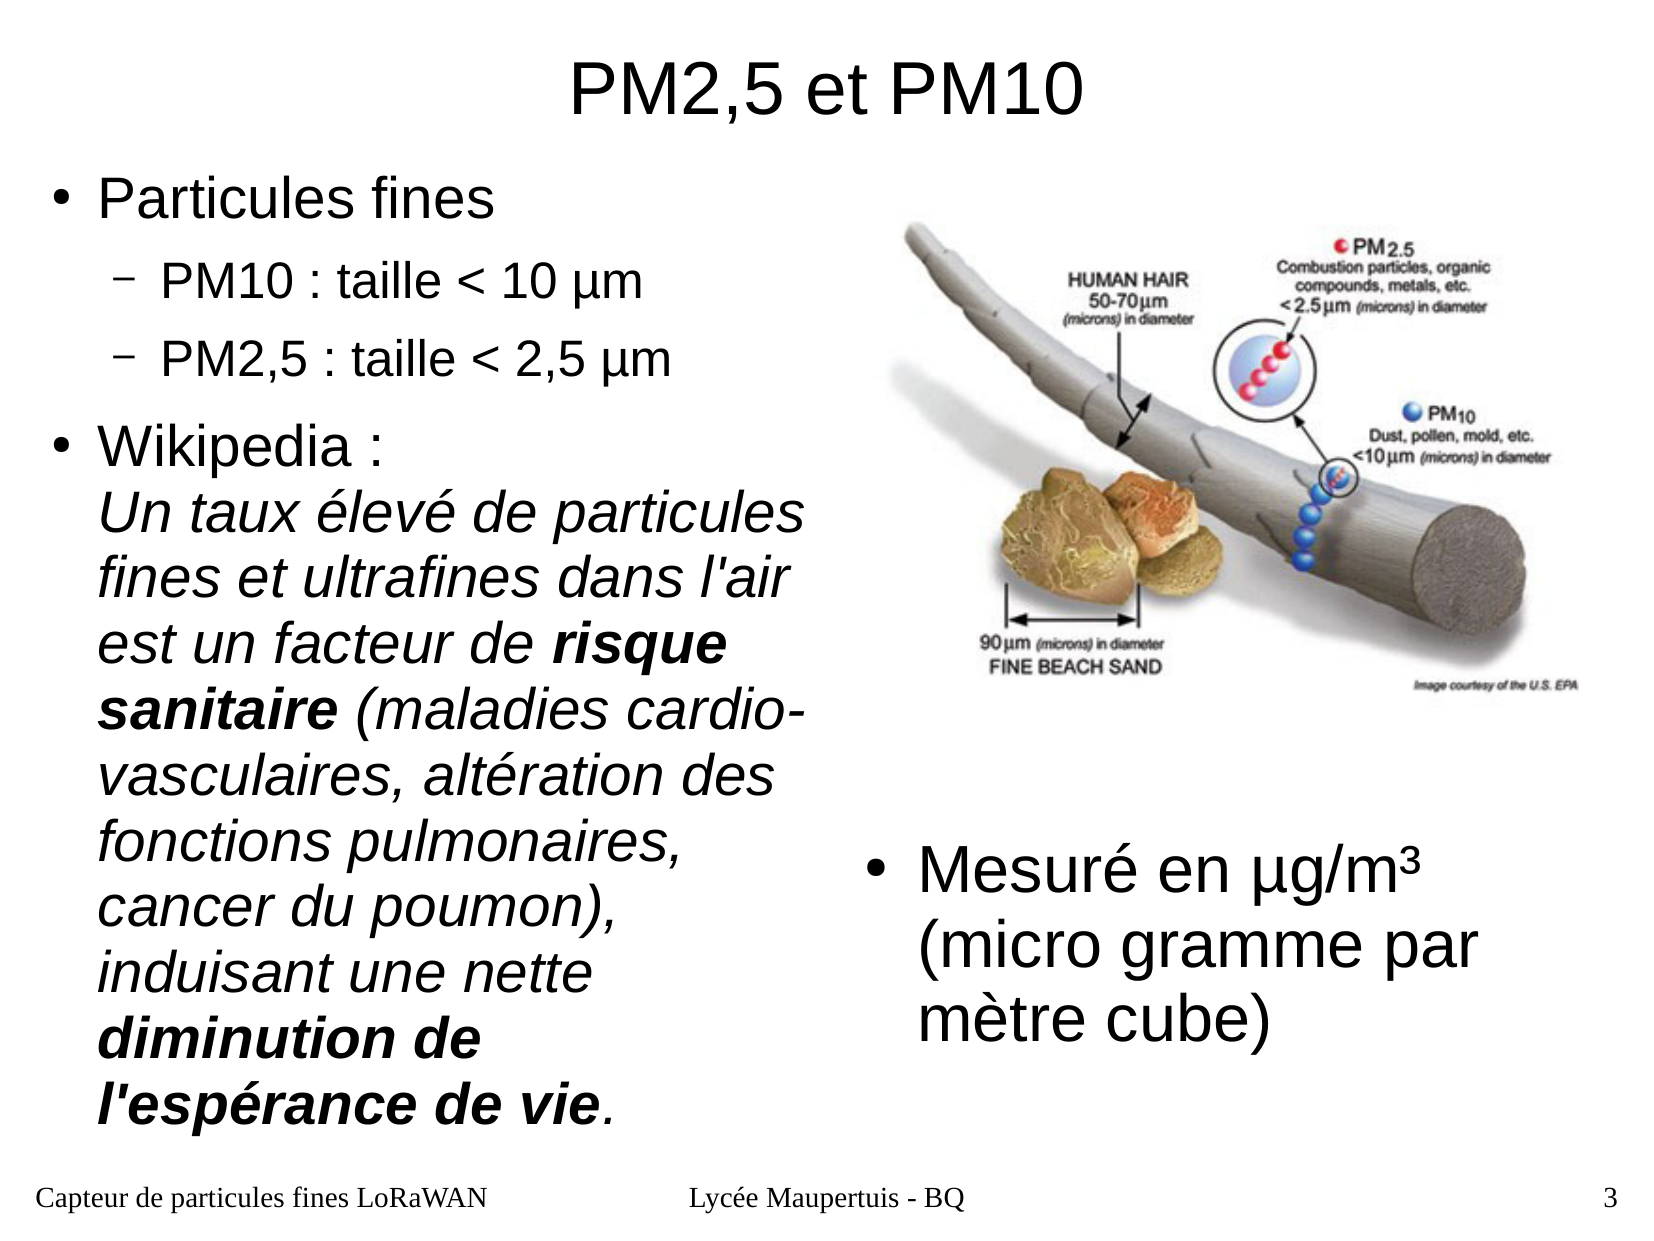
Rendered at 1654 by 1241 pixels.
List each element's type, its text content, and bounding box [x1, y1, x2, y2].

title PM2,5 et PM10 [35, 35, 1619, 142]
picture [856, 165, 1609, 730]
list Particules fines PM10 : taille < 10 µm PM2,5 : taille < 2,5 µm Wikipedia : Un taux élevé de particules fines et ultrafines dans l'air est un facteur de risque sanitaire (maladies cardio-vasculaires, altération des fonctions pulmonaires, cancer du poumon), induisant une nette diminution de l'espérance de vie. [35, 165, 808, 1170]
list Mesuré en µg/m³ (micro gramme par mètre cube) [846, 831, 1619, 1169]
